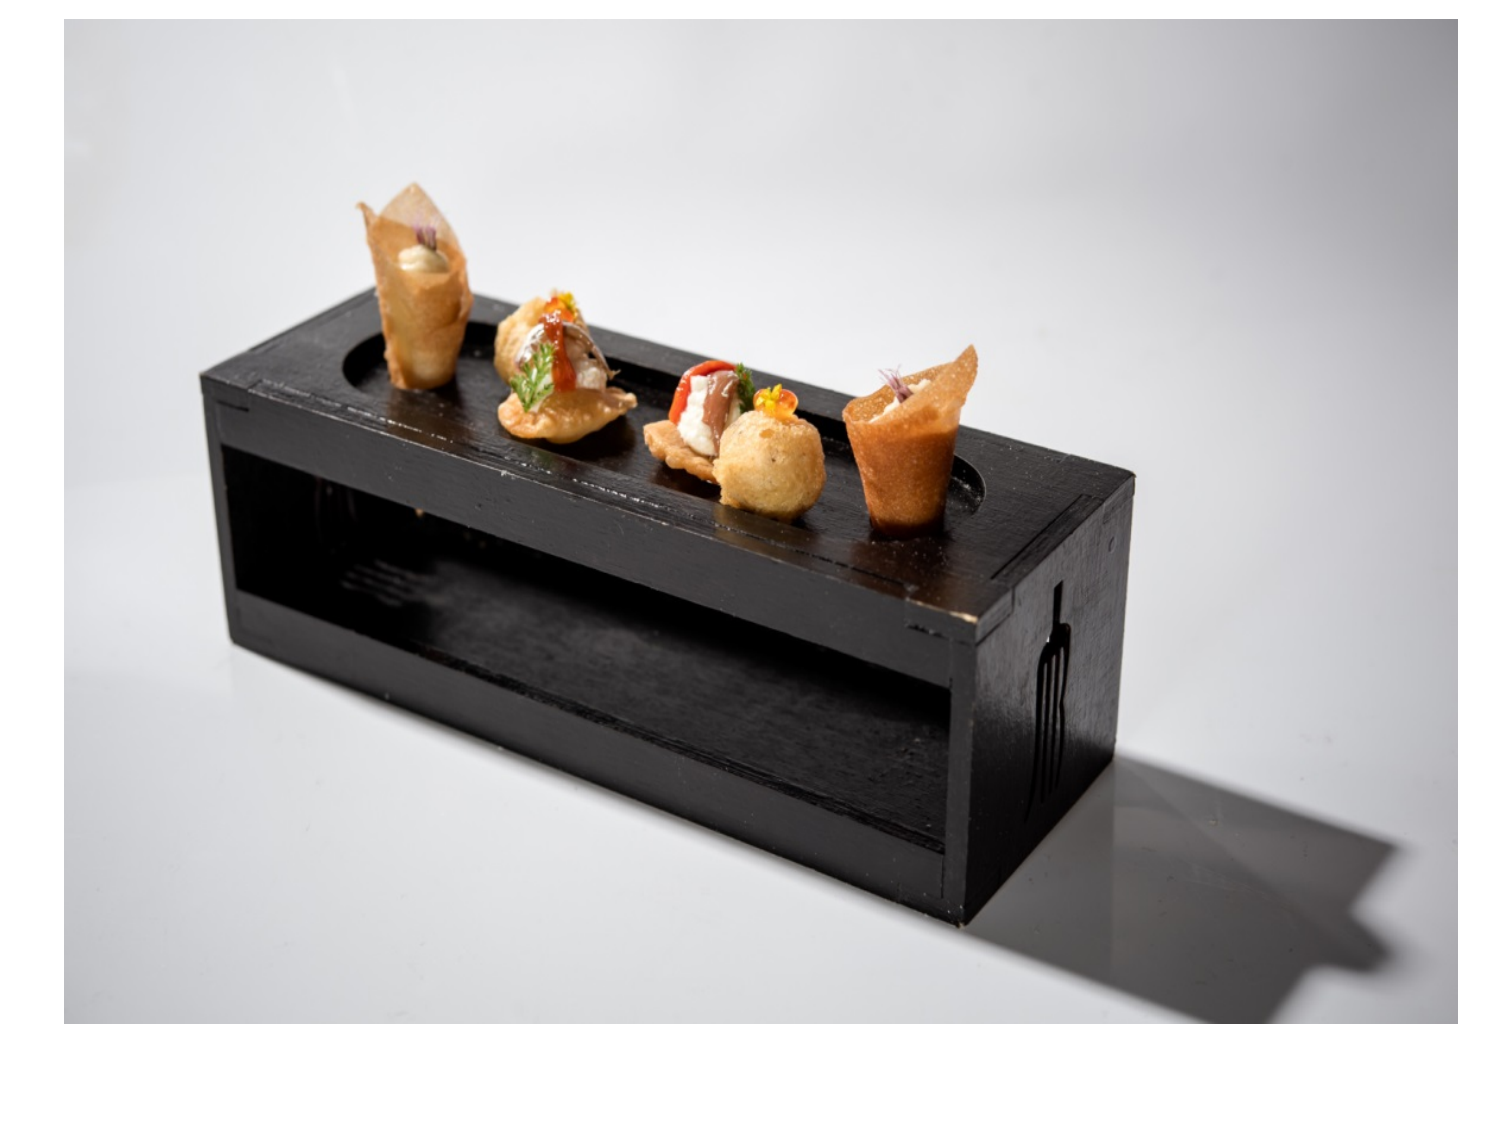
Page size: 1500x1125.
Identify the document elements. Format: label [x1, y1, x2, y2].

picture [64, 19, 1458, 1024]
